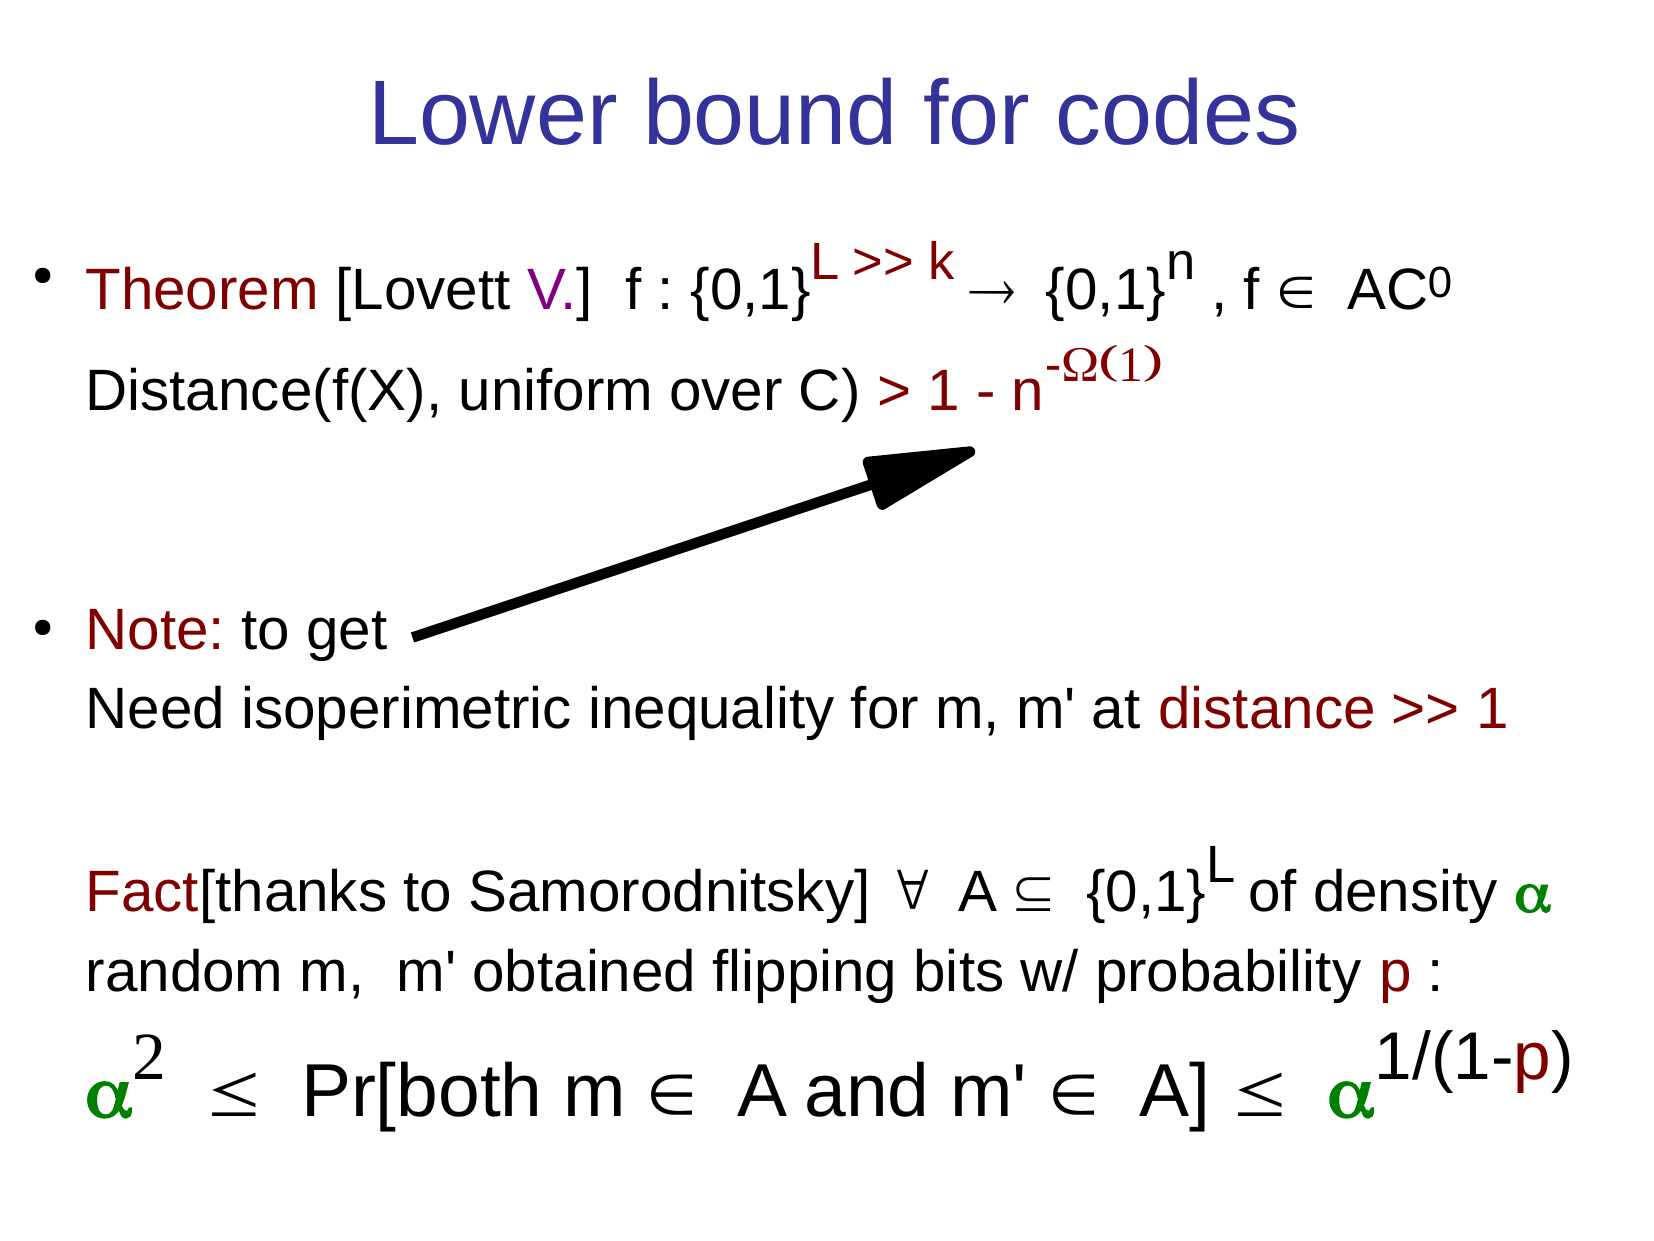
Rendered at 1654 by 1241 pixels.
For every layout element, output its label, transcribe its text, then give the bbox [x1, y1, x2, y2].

title Lower bound for codes [131, 0, 1538, 226]
list Theorem [Lovett V.] f : {0,1}L >> k  {0,1}n , f  AC0 Distance(f(X), uniform over C) > 1 - n-(1) Note: to get Need isoperimetric inequality for m, m' at distance >> 1 Fact[thanks to Samorodnitsky]  A  {0,1}L of density  random m, m' obtained flipping bits w/ probability p : 2  Pr[both m  A and m'  A]  1/(1-p) [0, 225, 1654, 1238]
